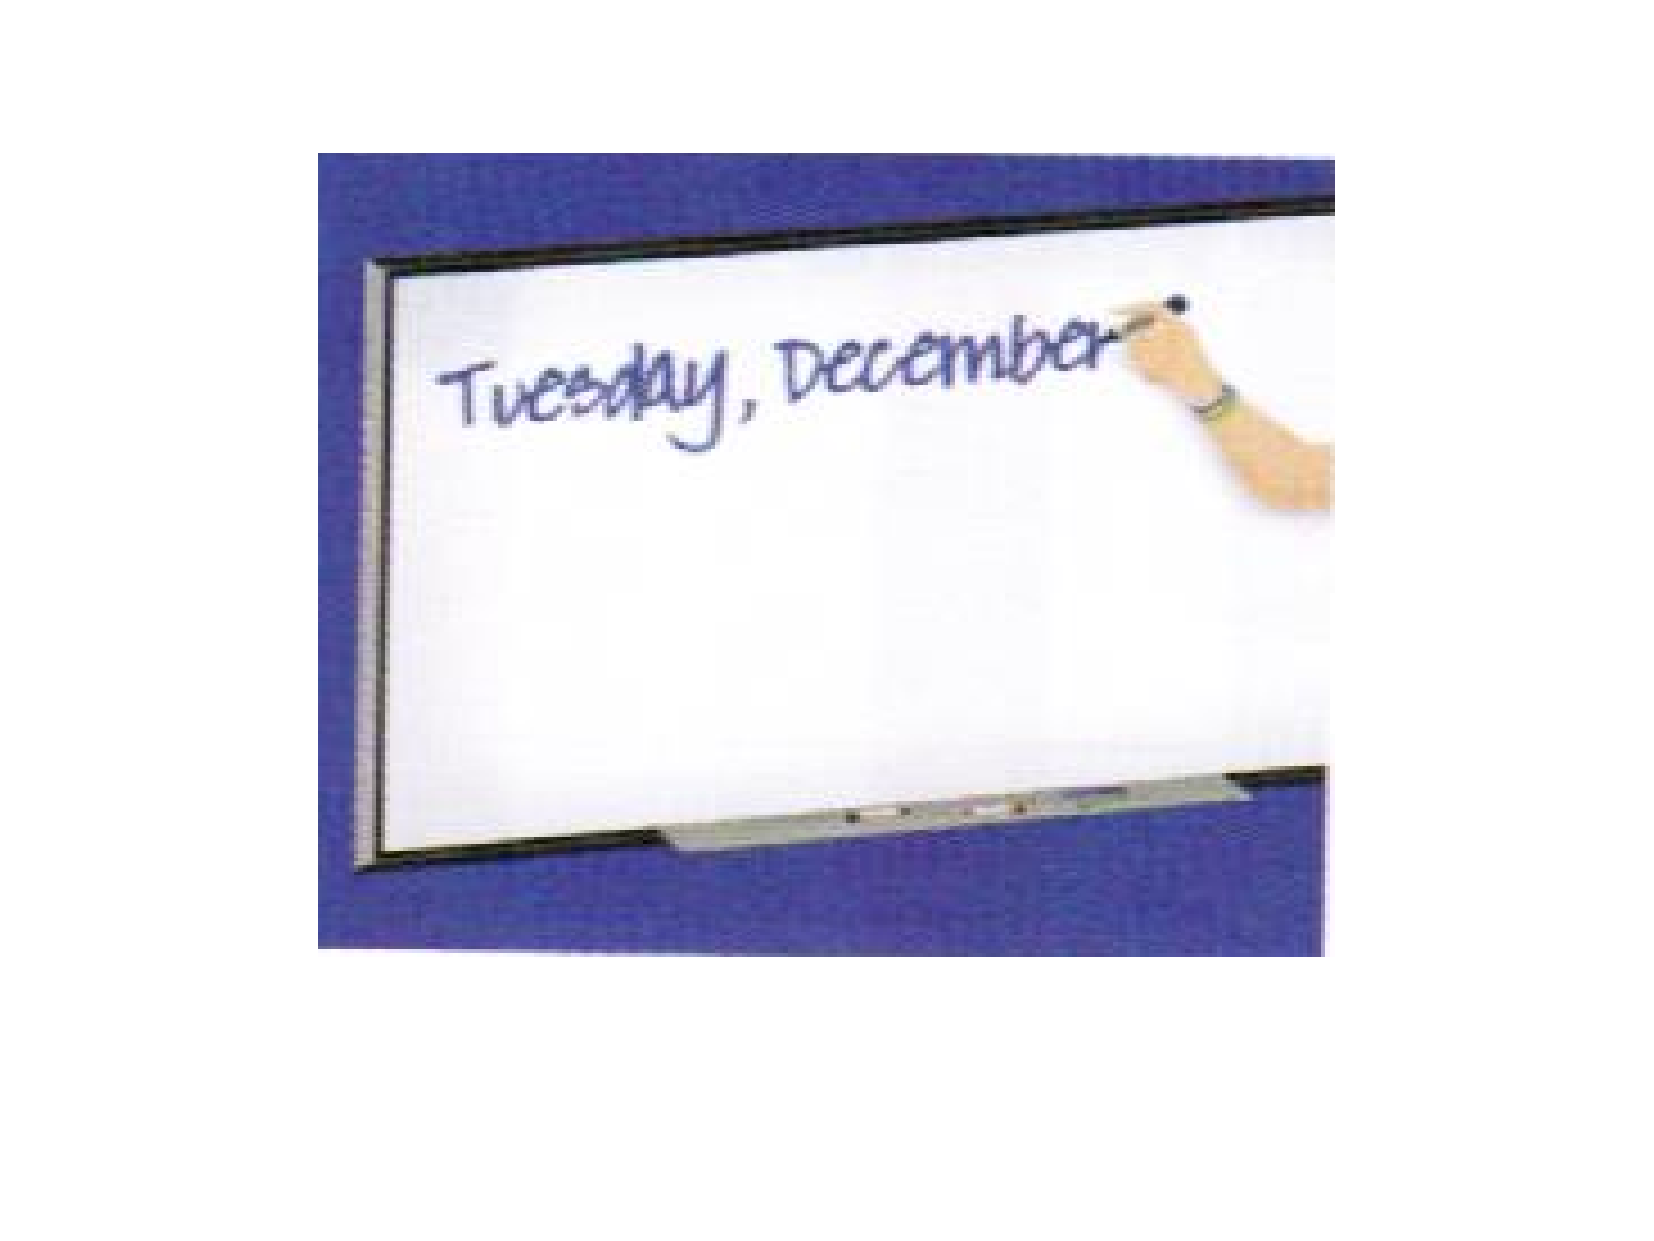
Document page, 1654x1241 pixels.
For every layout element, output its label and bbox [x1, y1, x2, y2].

picture [318, 153, 1335, 957]
